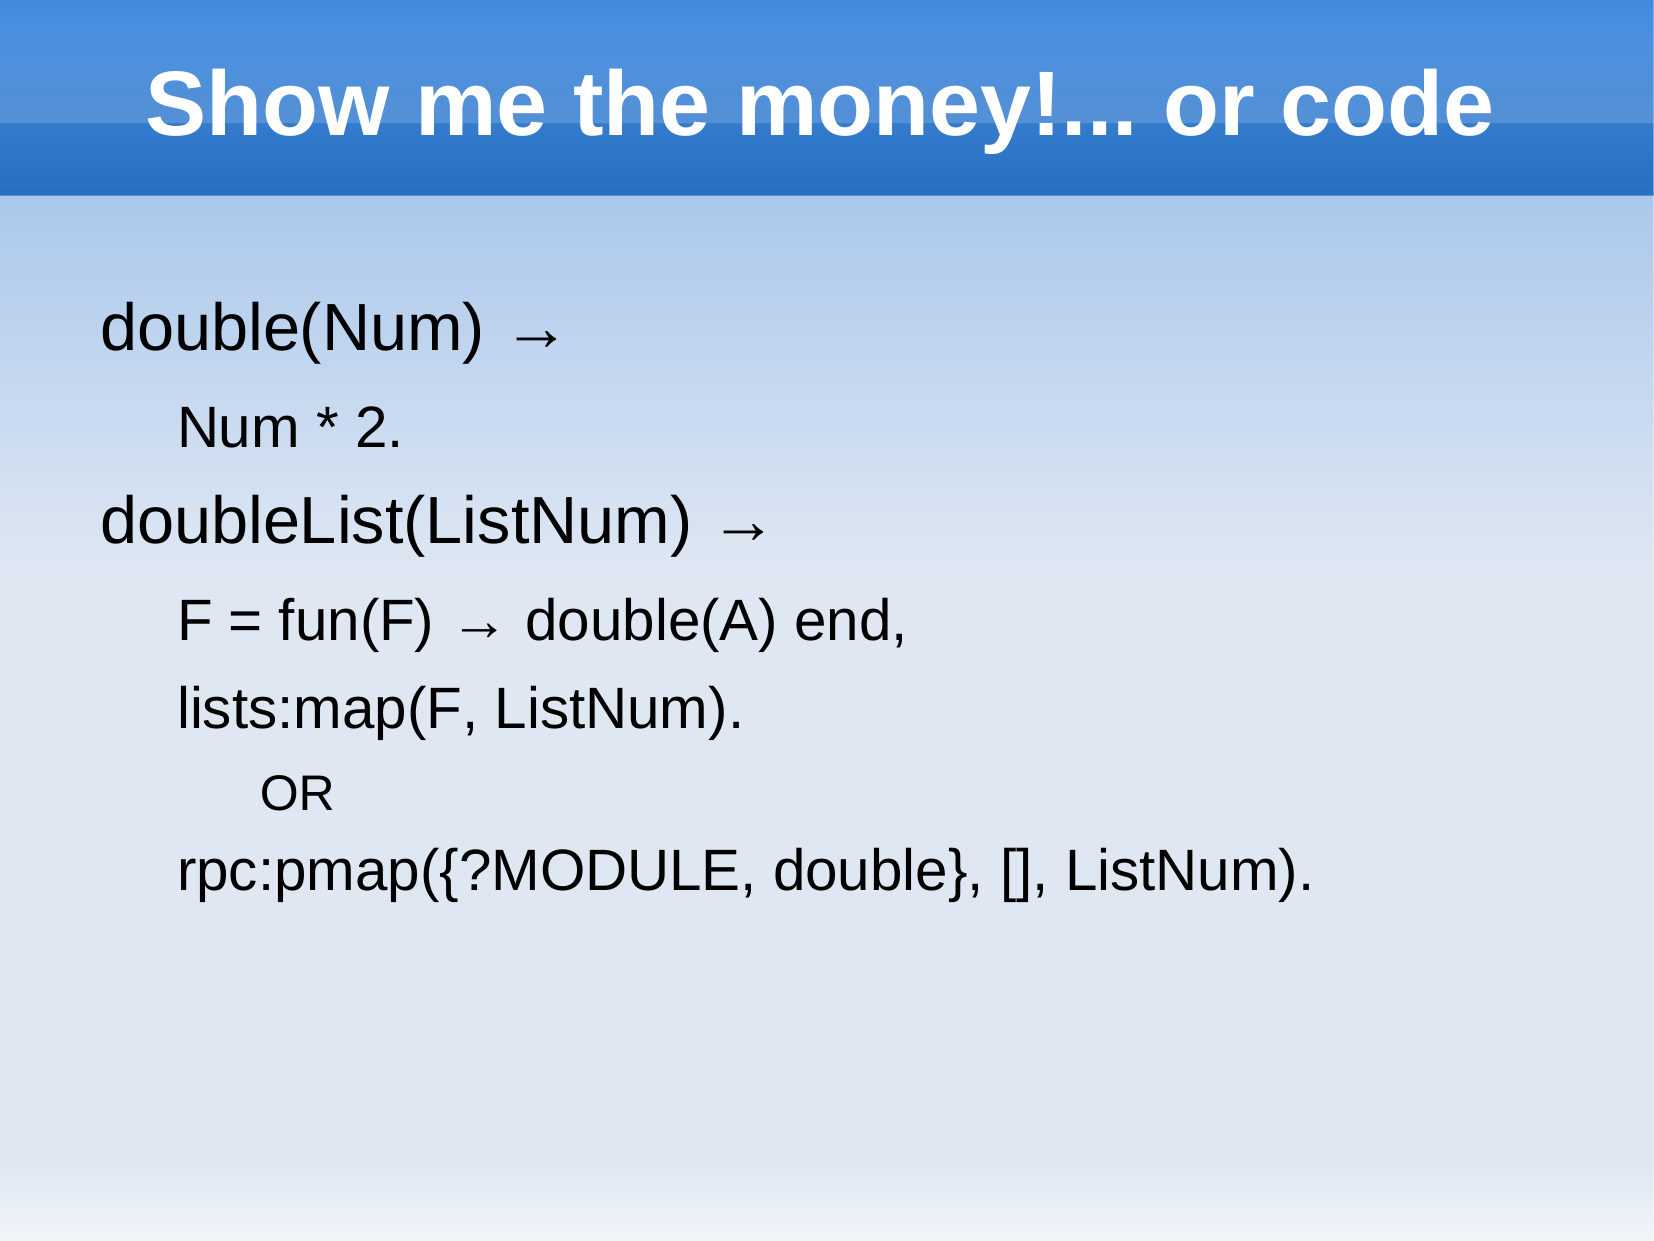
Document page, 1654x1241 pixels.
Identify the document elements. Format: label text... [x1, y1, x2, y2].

title Show me the money!... or code [76, 0, 1565, 208]
picture [0, 0, 1654, 1241]
list double(Num) → Num * 2. doubleList(ListNum) → F = fun(F) → double(A) end, lists:map(F, ListNum). OR rpc:pmap({?MODULE, double}, [], ListNum). [82, 290, 1571, 1094]
